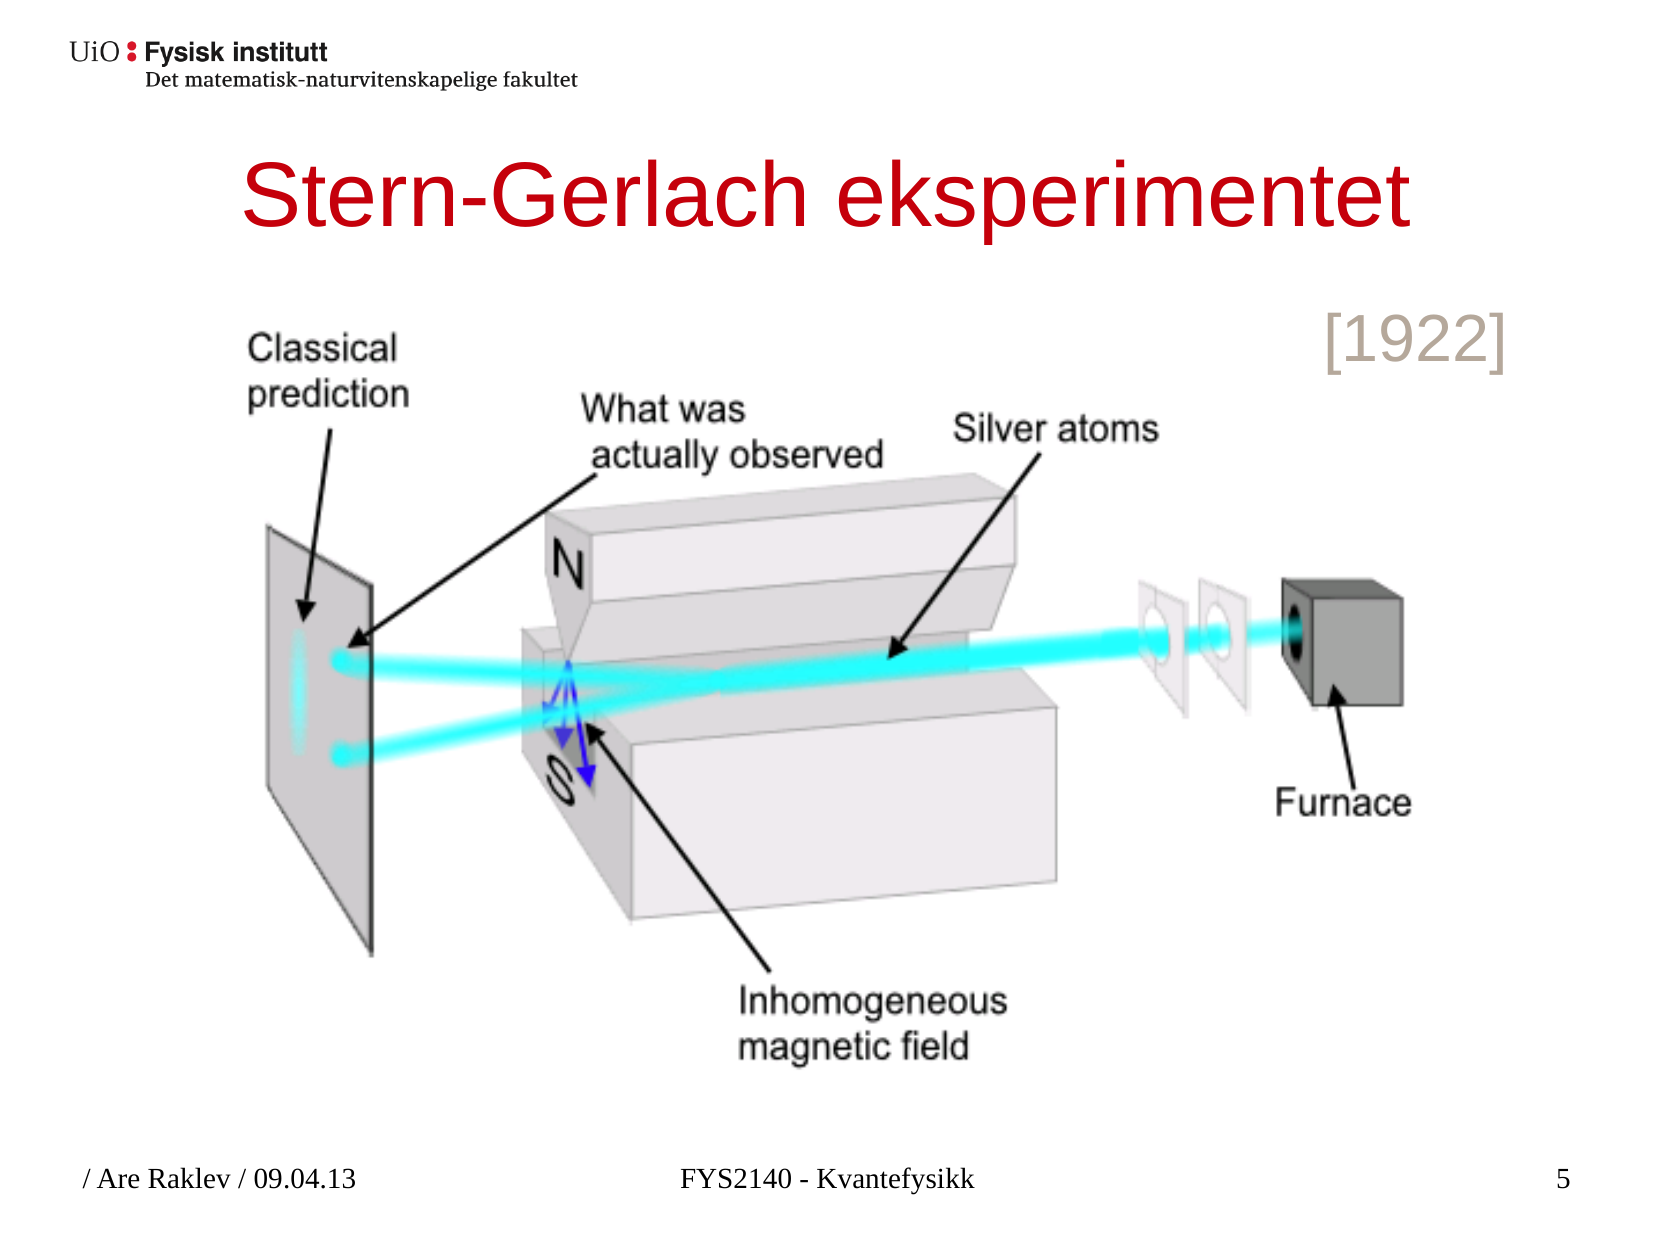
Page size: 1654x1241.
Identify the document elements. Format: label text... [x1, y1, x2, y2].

title Stern-Gerlach eksperimentet [82, 90, 1571, 298]
text_box [1922] [1308, 294, 1534, 384]
picture [222, 303, 1423, 1092]
picture [68, 37, 581, 93]
